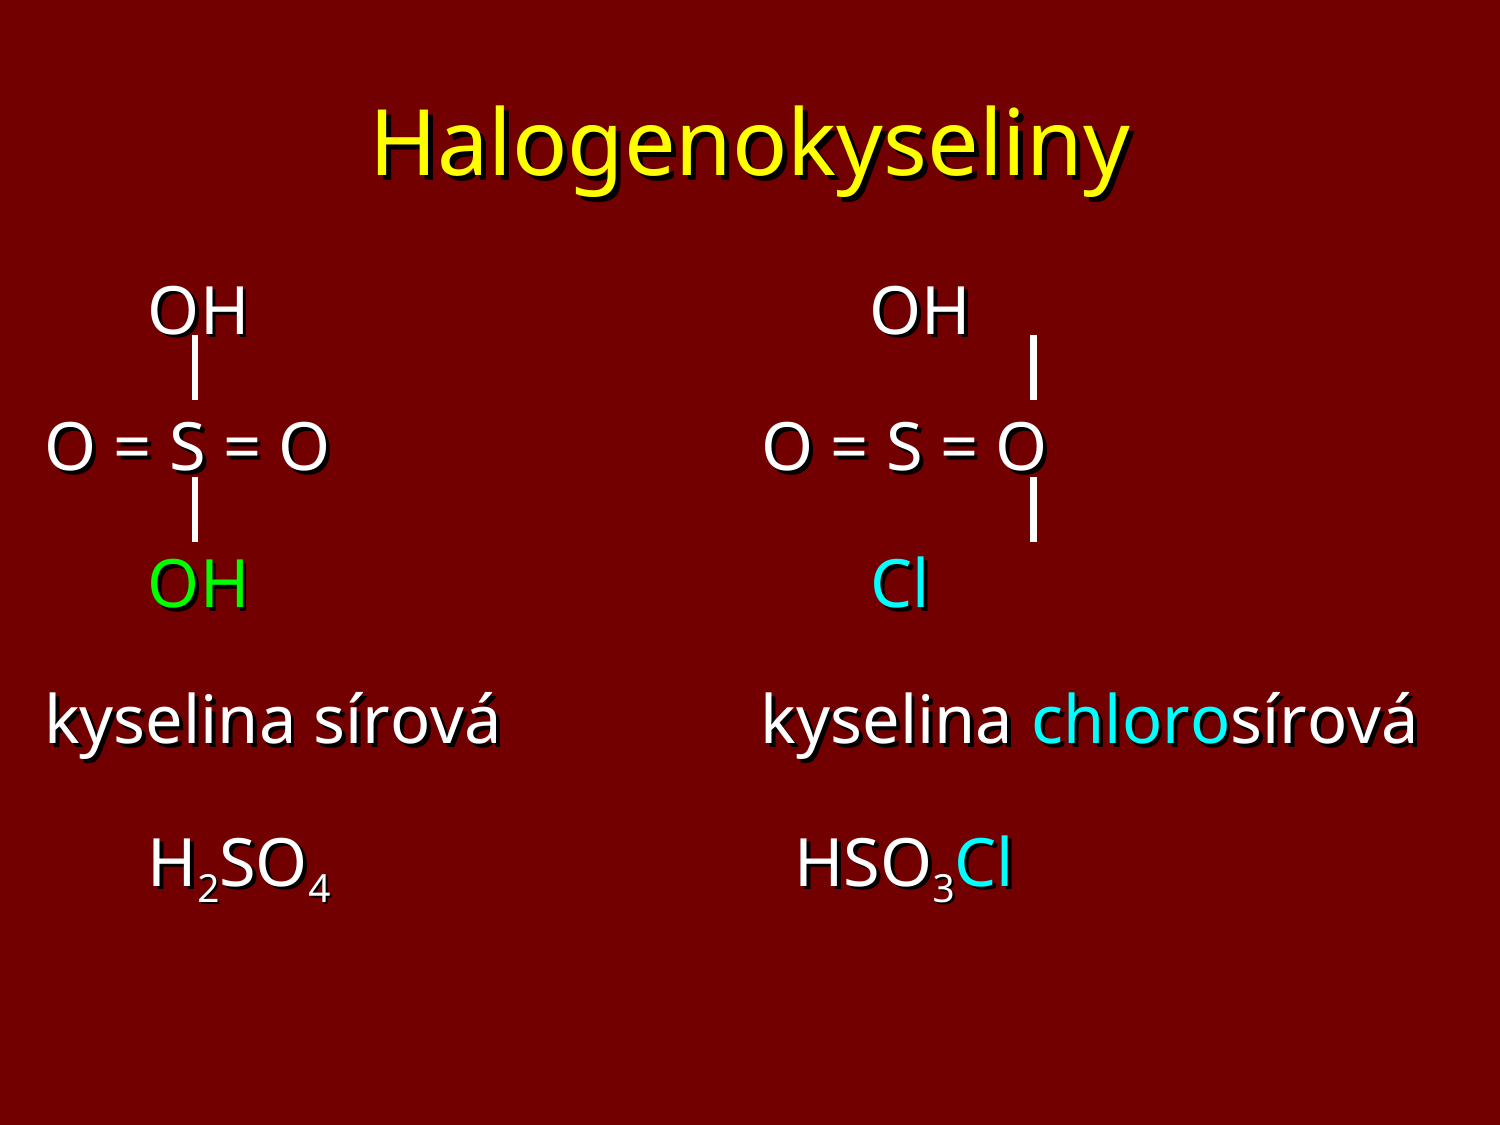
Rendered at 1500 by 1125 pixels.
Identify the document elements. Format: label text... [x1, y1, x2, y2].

list OH OH O = S = O O = S = O OH Cl kyselina sírová kyselina chlorosírová H2SO4 HSO3Cl [29, 220, 1459, 1125]
title Halogenokyseliny [75, 45, 1426, 220]
